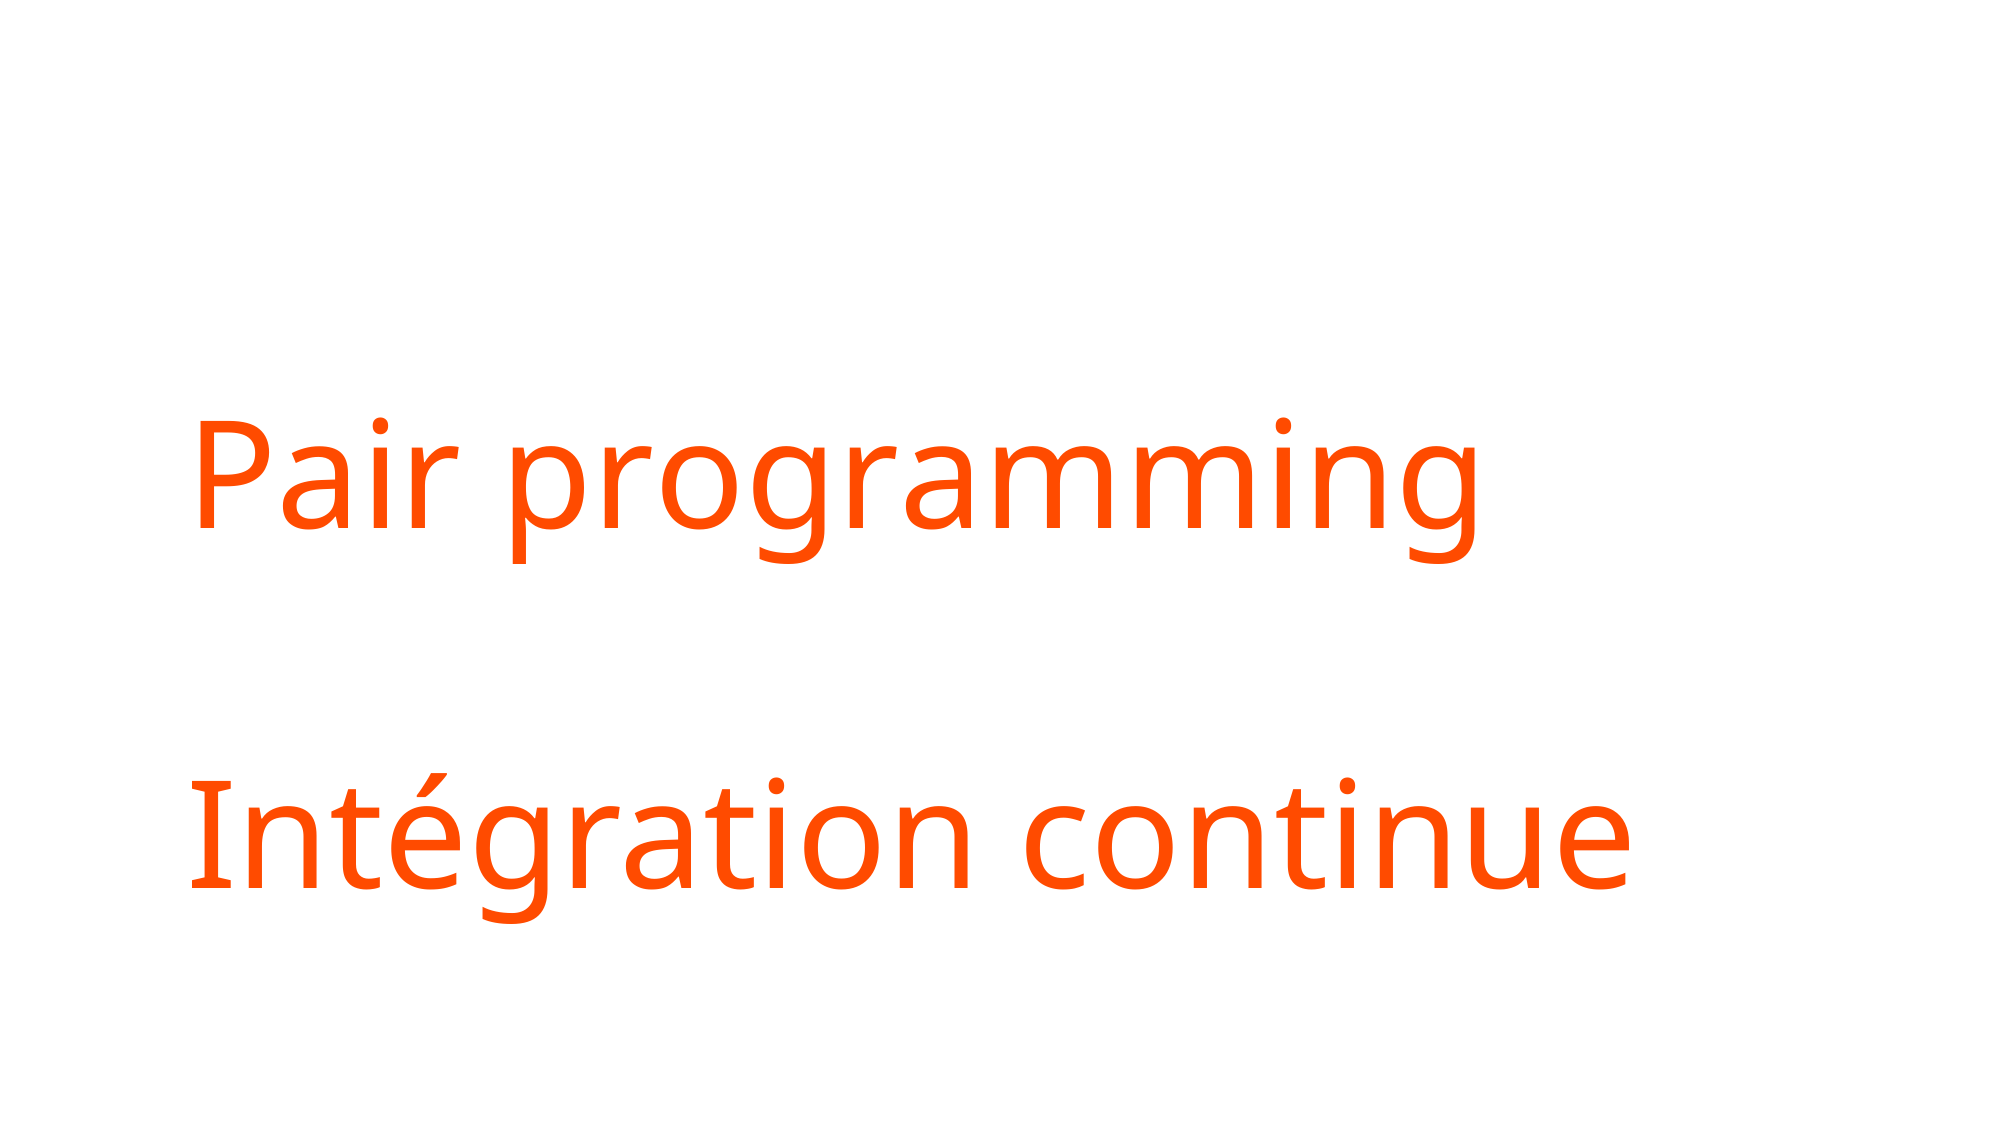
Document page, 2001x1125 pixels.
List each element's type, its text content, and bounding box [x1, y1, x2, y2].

text_box Revue de code Pair programming Standards Intégration continue [0, 191, 2000, 934]
